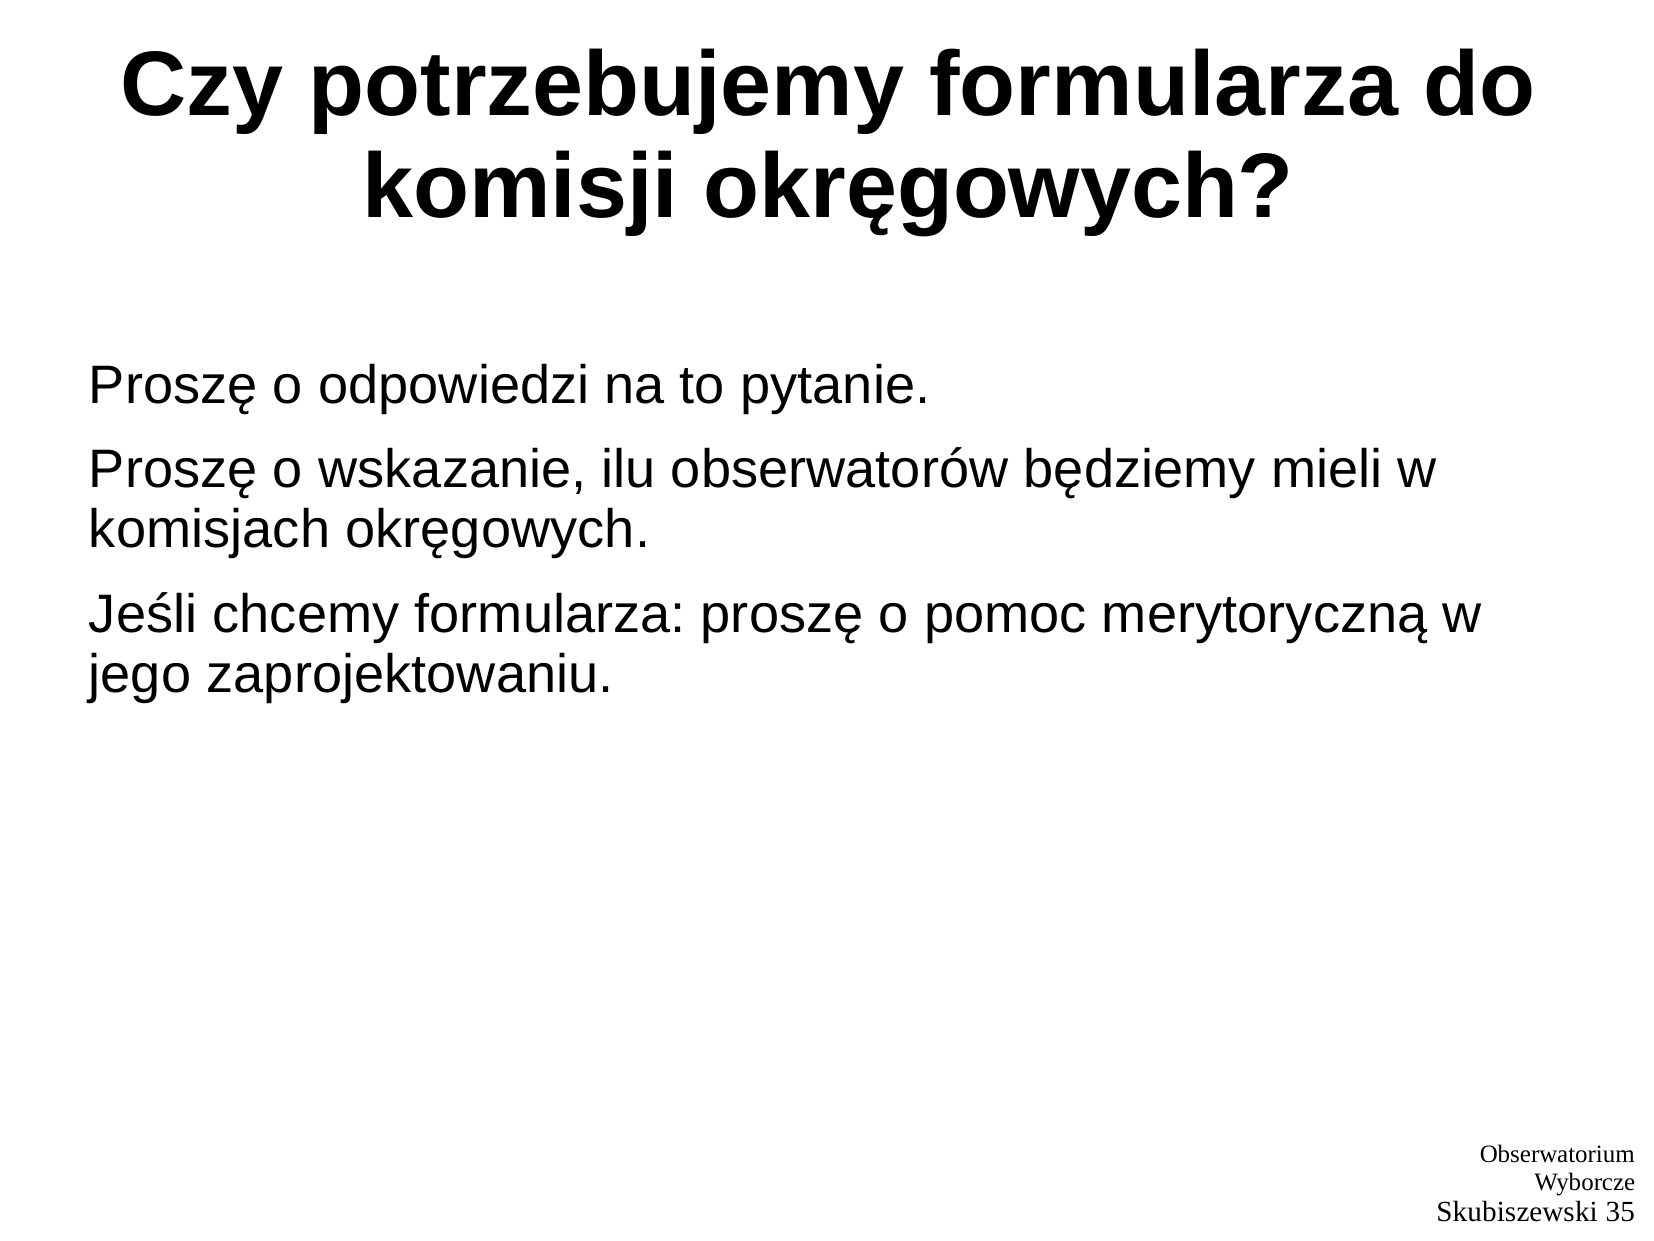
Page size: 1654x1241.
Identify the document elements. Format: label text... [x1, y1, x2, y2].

title Czy potrzebujemy formularza do komisji okręgowych? [84, 32, 1573, 238]
list Proszę o odpowiedzi na to pytanie. Proszę o wskazanie, ilu obserwatorów będziemy mieli w komisjach okręgowych. Jeśli chcemy formularza: proszę o pomoc merytoryczną w jego zaprojektowaniu. [30, 270, 1583, 1186]
